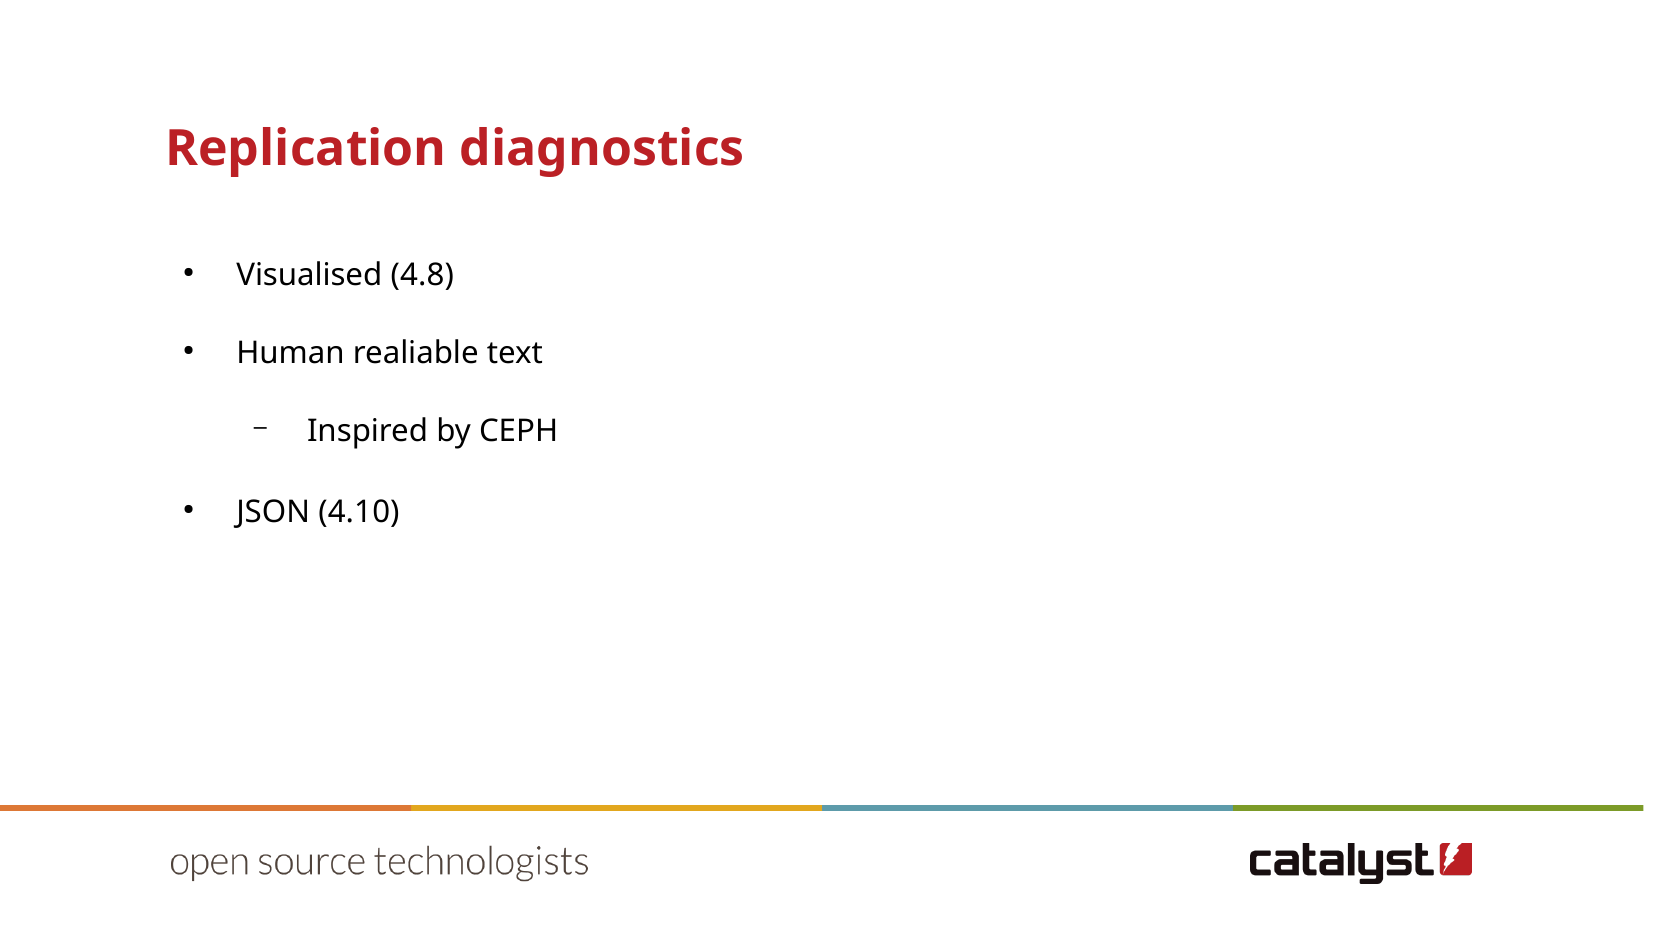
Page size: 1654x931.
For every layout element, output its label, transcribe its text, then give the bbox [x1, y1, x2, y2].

title Replication diagnostics [165, 68, 1489, 224]
picture [0, 805, 1644, 884]
list Visualised (4.8) Human realiable text Inspired by CEPH JSON (4.10) [165, 230, 1489, 770]
